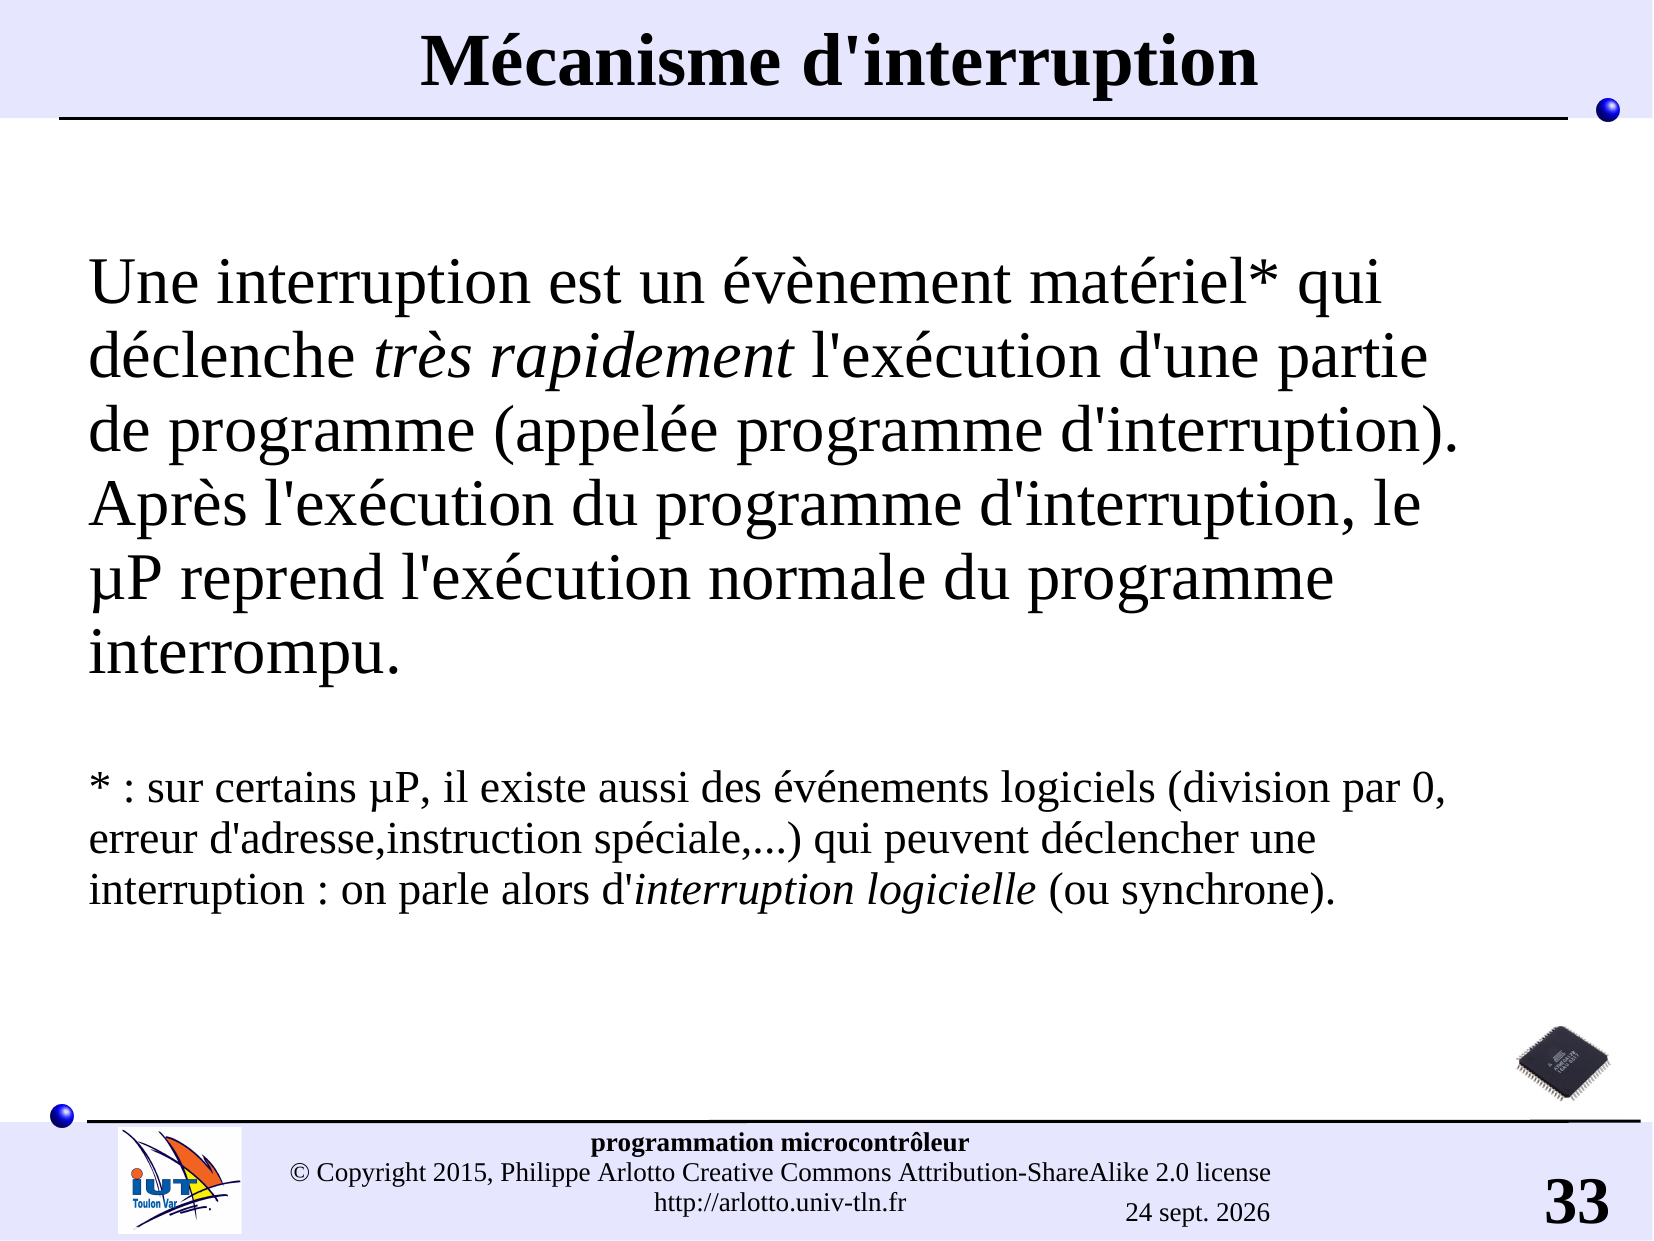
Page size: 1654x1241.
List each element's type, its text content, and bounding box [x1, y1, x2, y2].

title Mécanisme d'interruption [95, 11, 1585, 110]
picture [1505, 1003, 1625, 1119]
subtitle Une interruption est un évènement matériel* qui déclenche très rapidement l'exécution d'une partie de programme (appelée programme d'interruption). Après l'exécution du programme d'interruption, le µP reprend l'exécution normale du programme interrompu. * : sur certains µP, il existe aussi des événements logiciels (division par 0, erreur d'adresse,instruction spéciale,...) qui peuvent déclencher une interruption : on parle alors d'interruption logicielle (ou synchrone). [88, 154, 1501, 1004]
